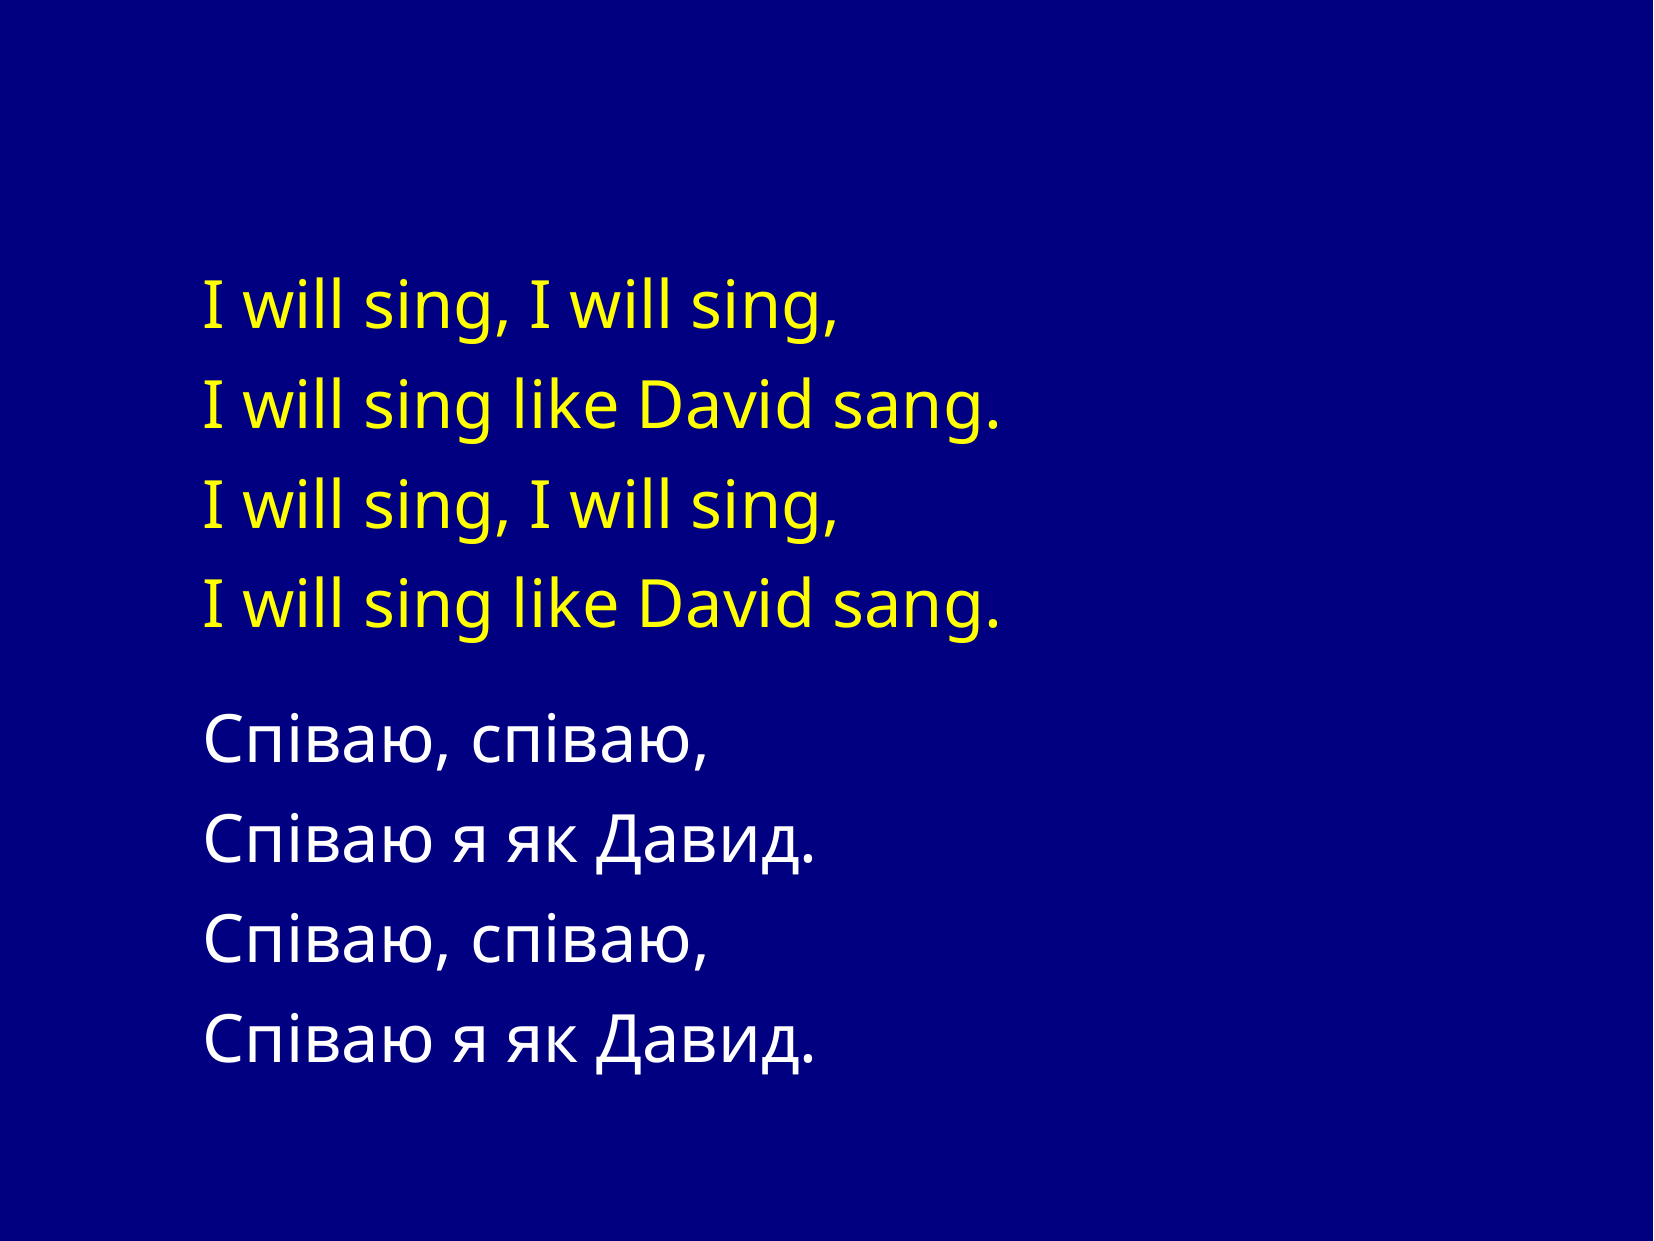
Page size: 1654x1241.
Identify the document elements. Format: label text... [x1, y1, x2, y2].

text_box Співаю, співаю, Співаю я як Давид. Співаю, співаю, Співаю я як Давид. [75, 675, 1576, 1163]
text_box I will sing, I will sing, I will sing like David sang. I will sing, I will sing, I will sing like David sang. [75, 150, 1576, 638]
